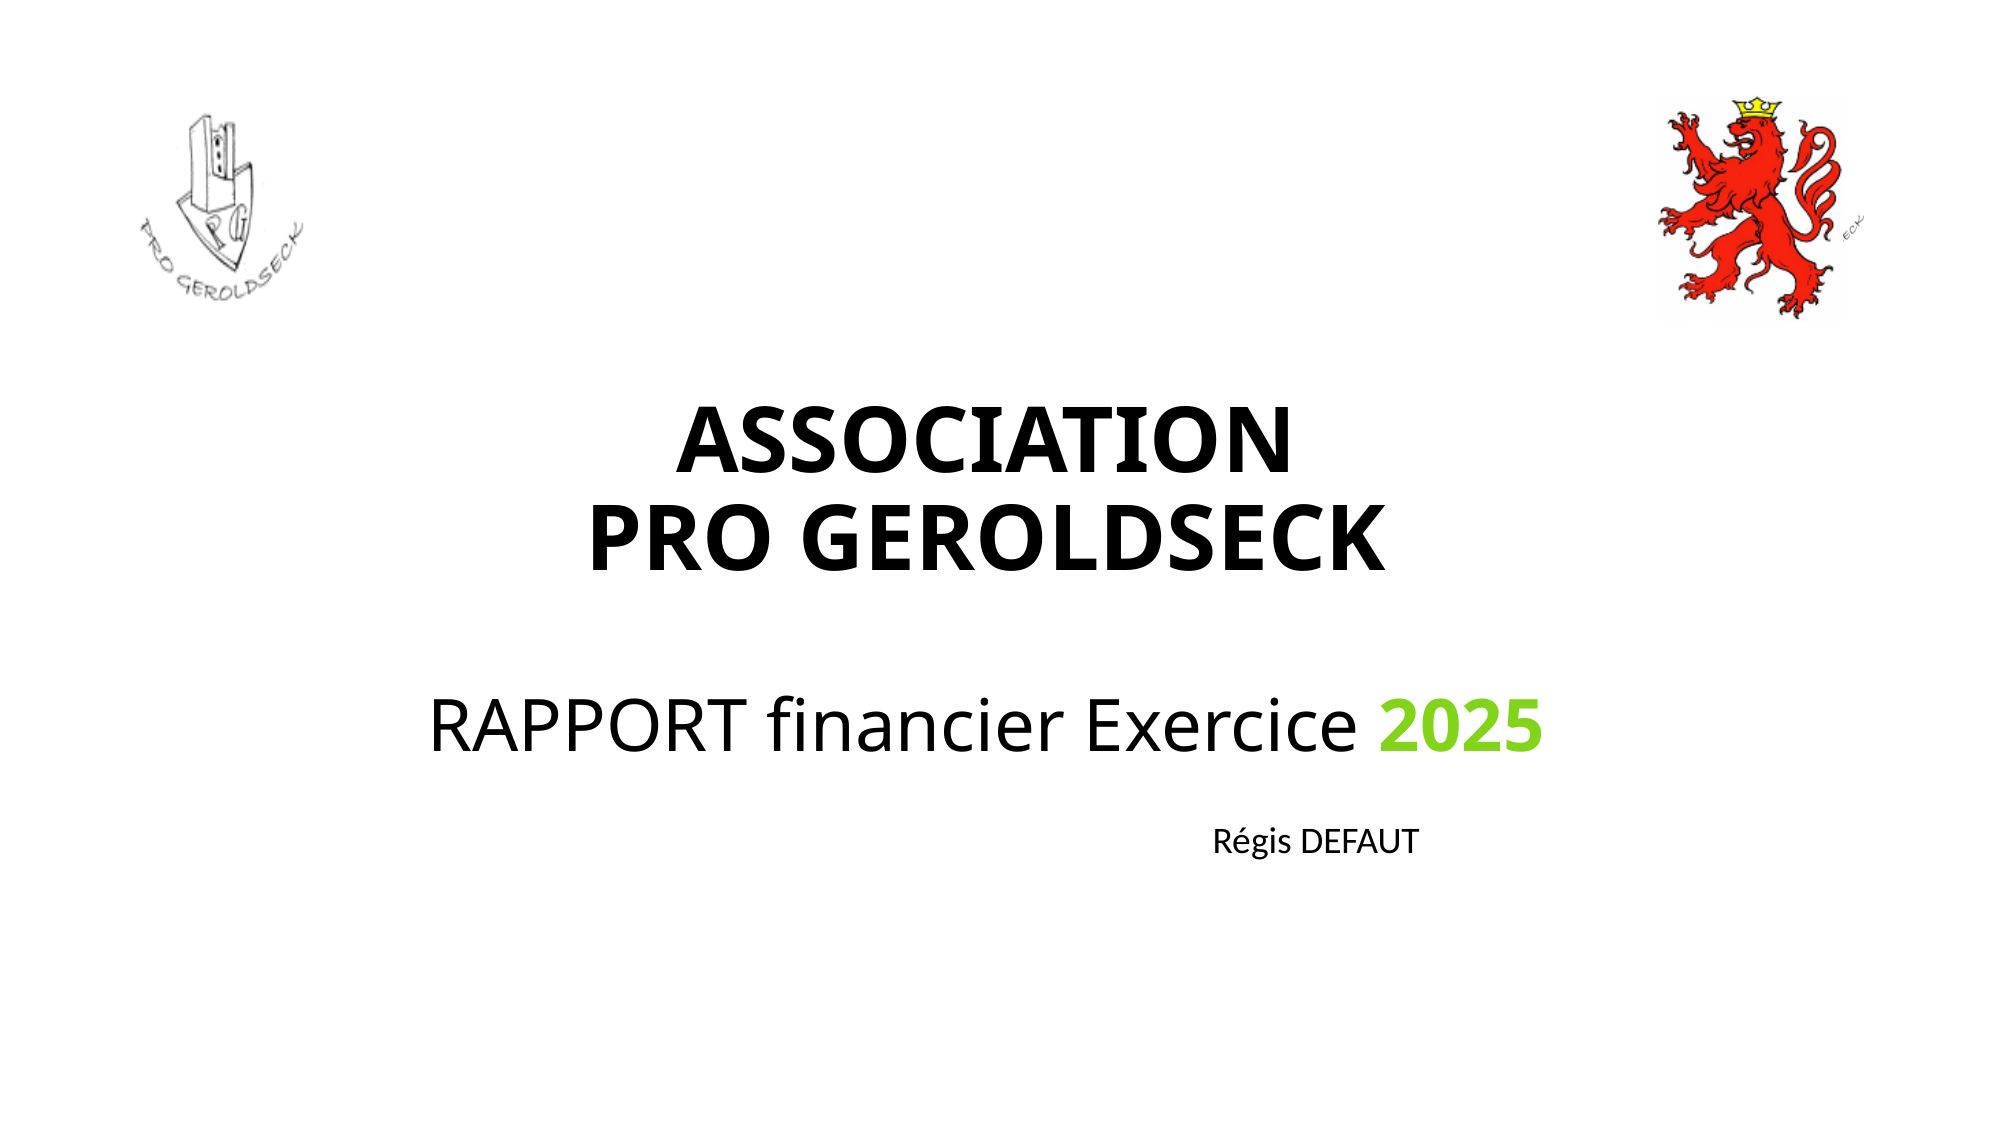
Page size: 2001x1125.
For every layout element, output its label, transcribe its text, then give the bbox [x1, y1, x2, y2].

picture [128, 95, 314, 322]
title ASSOCIATION PRO GEROLDSECK RAPPORT financier Exercice 2025 [236, 383, 1737, 775]
text_box Régis DEFAUT [1163, 809, 1557, 880]
picture [1657, 95, 1871, 322]
